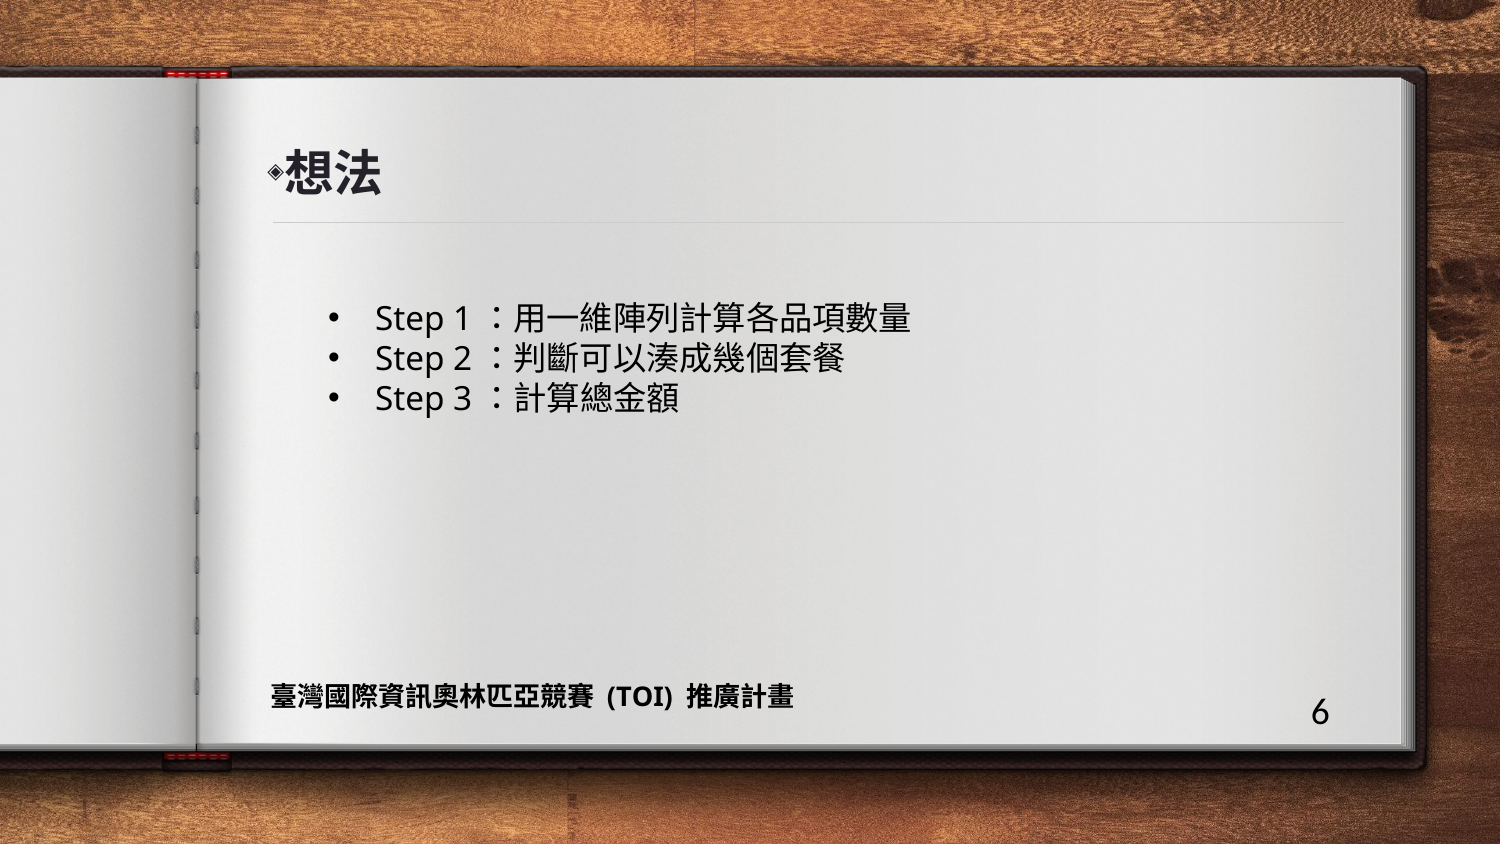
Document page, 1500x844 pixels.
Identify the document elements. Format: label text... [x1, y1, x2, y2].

text_box 6 [1295, 672, 1386, 737]
list 想法 [252, 126, 1194, 216]
text_box Step 1：用一維陣列計算各品項數量 Step 2：判斷可以湊成幾個套餐 Step 3：計算總金額 [313, 289, 1254, 426]
